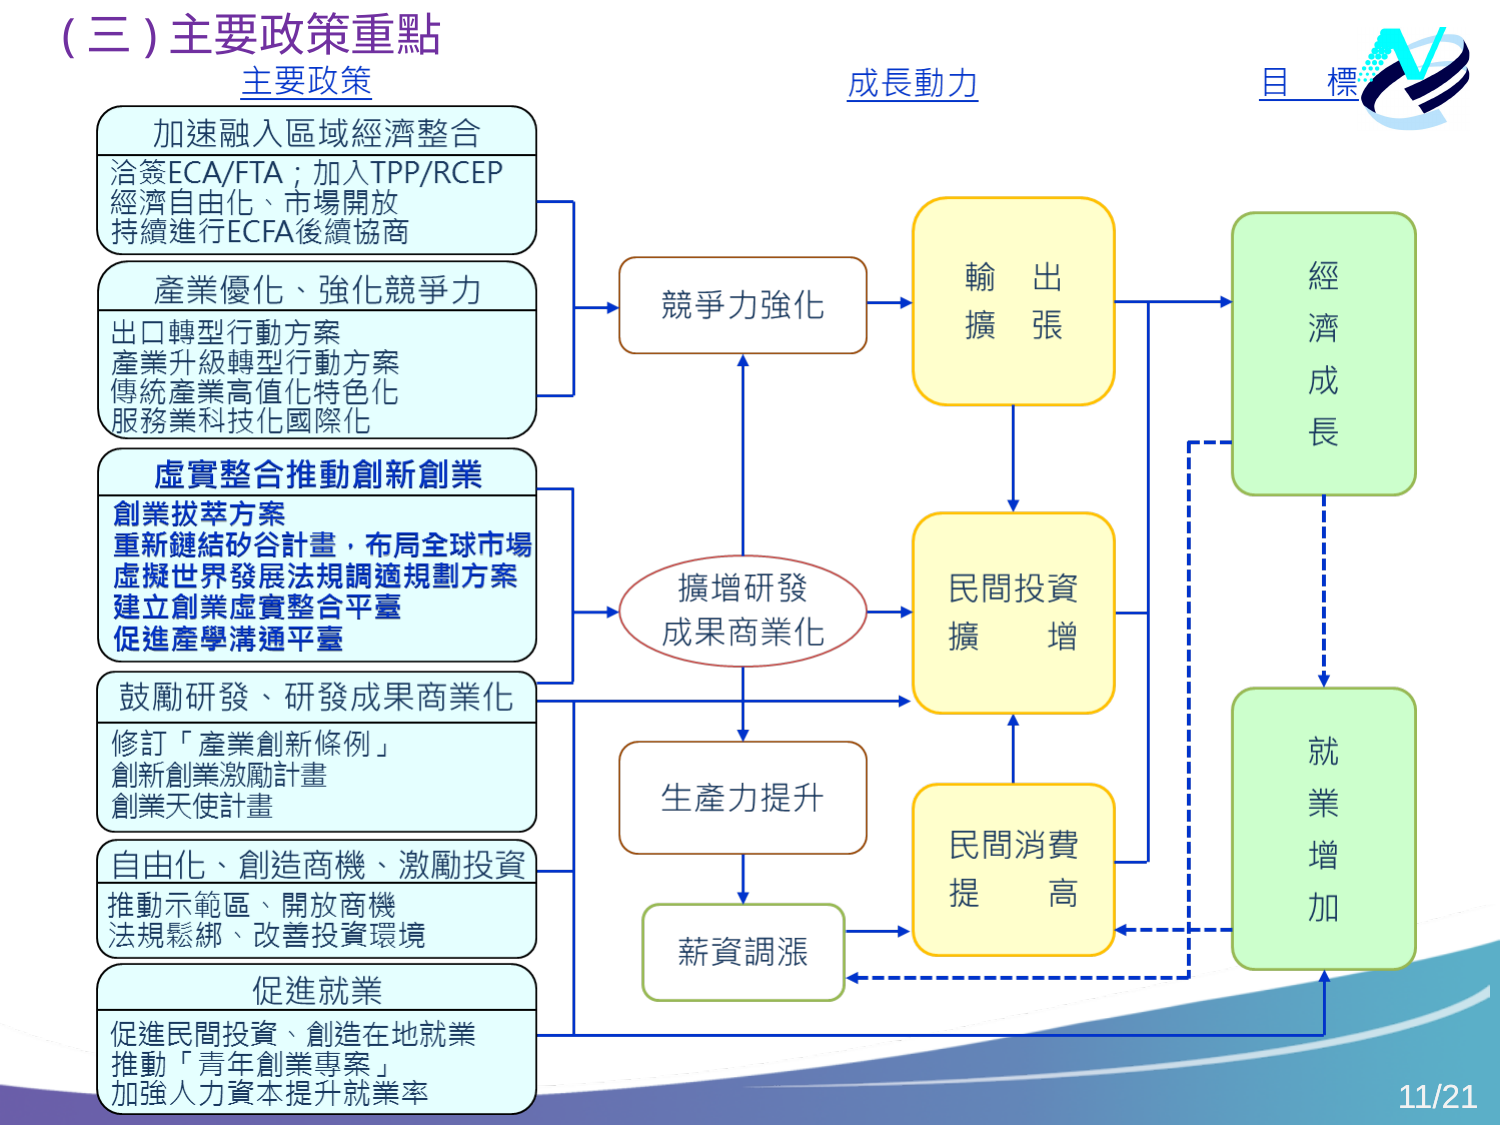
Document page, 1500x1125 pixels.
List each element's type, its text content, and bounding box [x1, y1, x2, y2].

text_box (三)主要政策重點 [270, 31, 290, 49]
text_box (三)主要政策重點 [0, 8, 1500, 83]
picture [0, 49, 1500, 1125]
